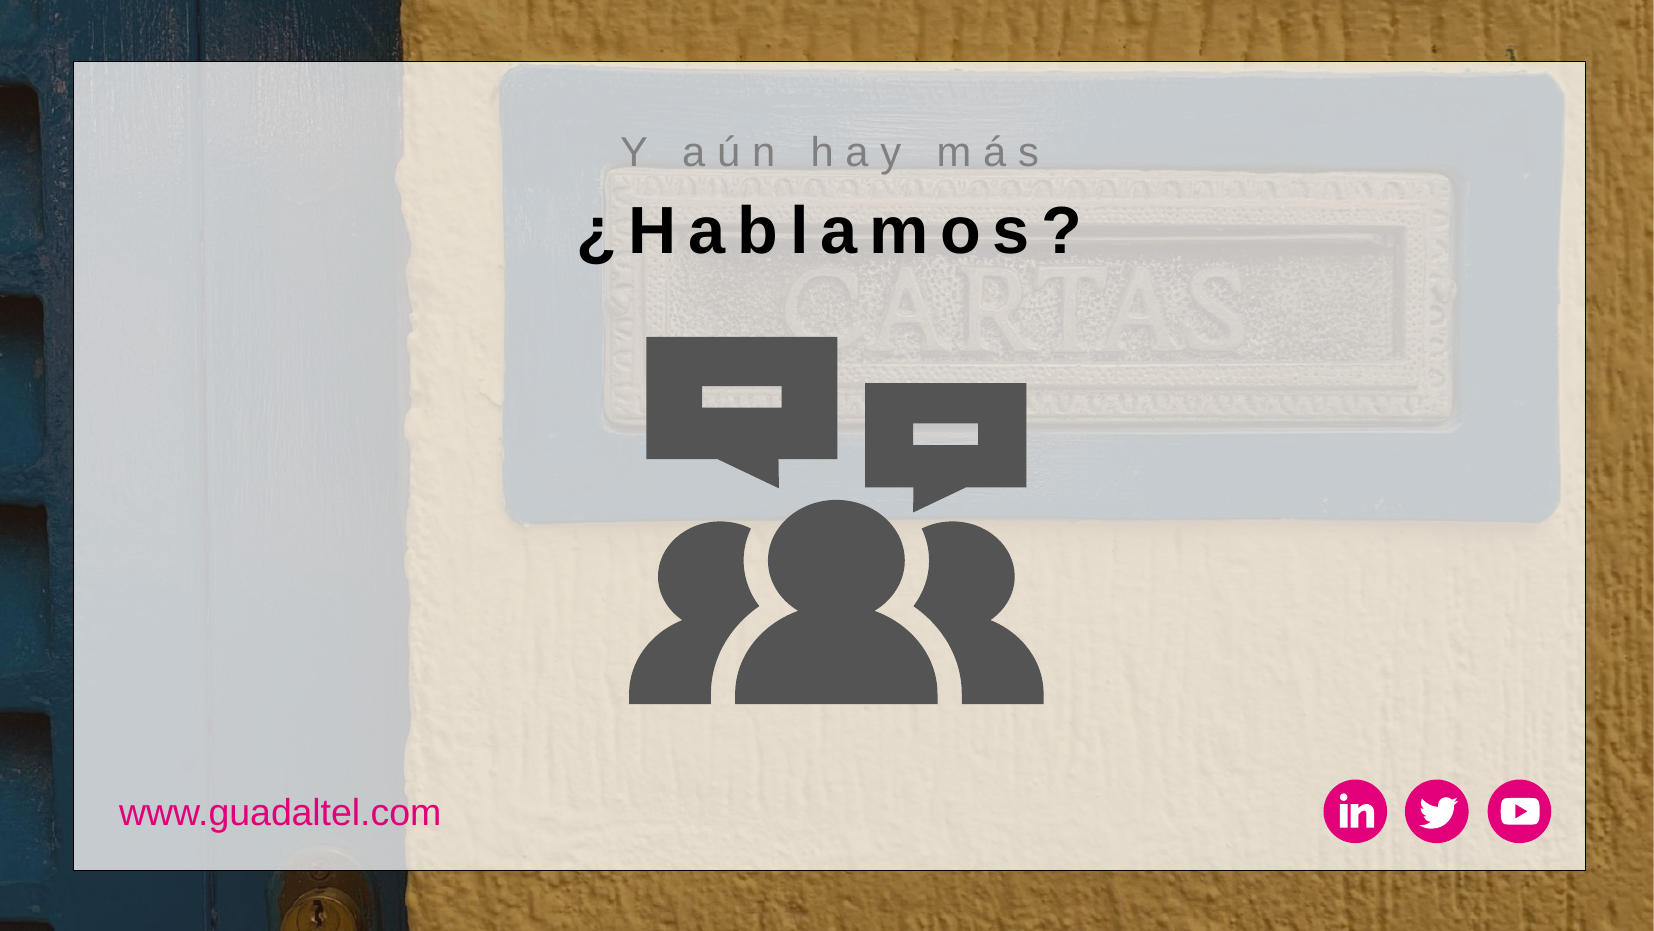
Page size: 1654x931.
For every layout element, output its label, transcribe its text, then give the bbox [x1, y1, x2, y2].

text_box [73, 61, 1586, 871]
text_box Y aún hay más [97, 120, 1563, 183]
text_box www.guadaltel.com [103, 783, 458, 841]
picture [0, 0, 1654, 931]
text_box ¿Hablamos? [97, 185, 1563, 276]
